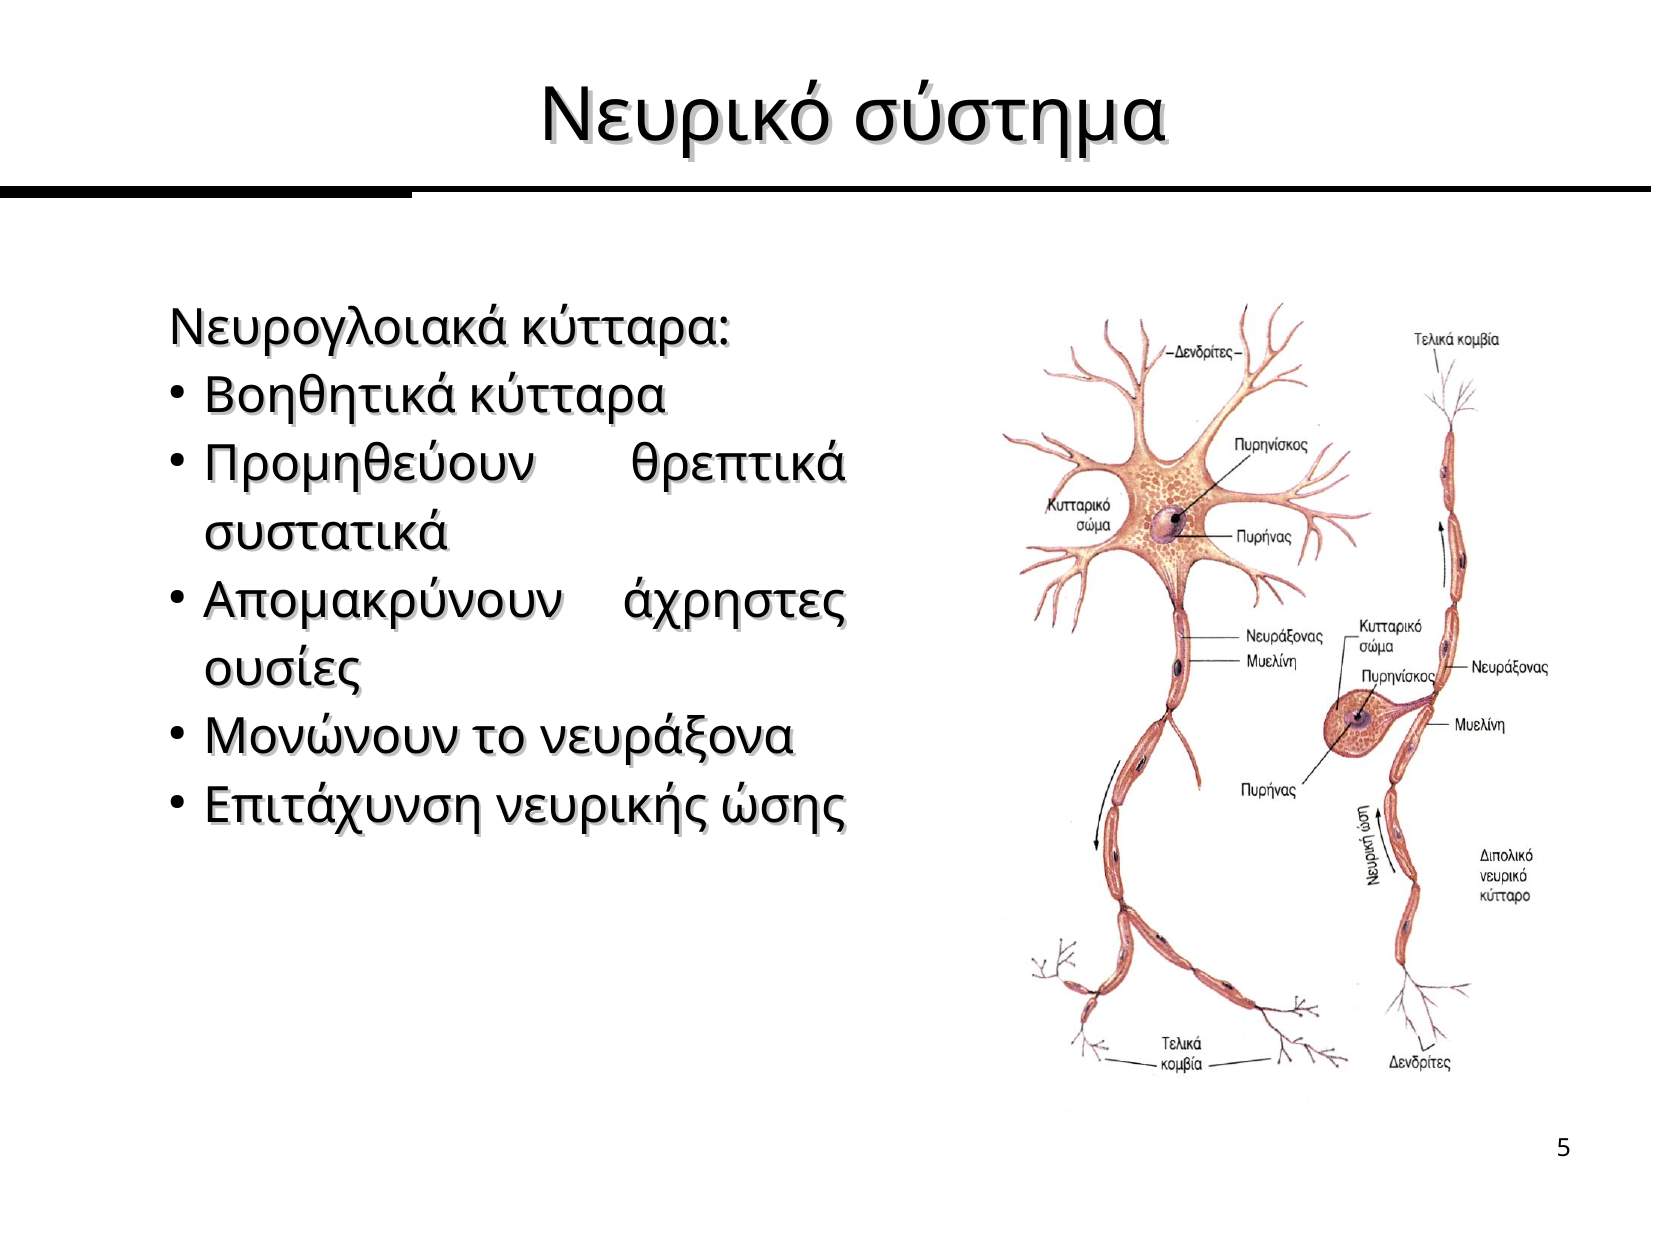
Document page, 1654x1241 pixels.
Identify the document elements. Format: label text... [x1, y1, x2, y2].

text_box Νευρογλοιακά κύτταρα: Βοηθητικά κύτταρα Προμηθεύουν θρεπτικά συστατικά Απομακρύνουν άχρηστες ουσίες Μονώνουν το νευράξονα Επιτάχυνση νευρικής ώσης [153, 283, 981, 661]
text_box Νευρικό σύστημα [524, 52, 1130, 158]
picture [989, 285, 1560, 1123]
